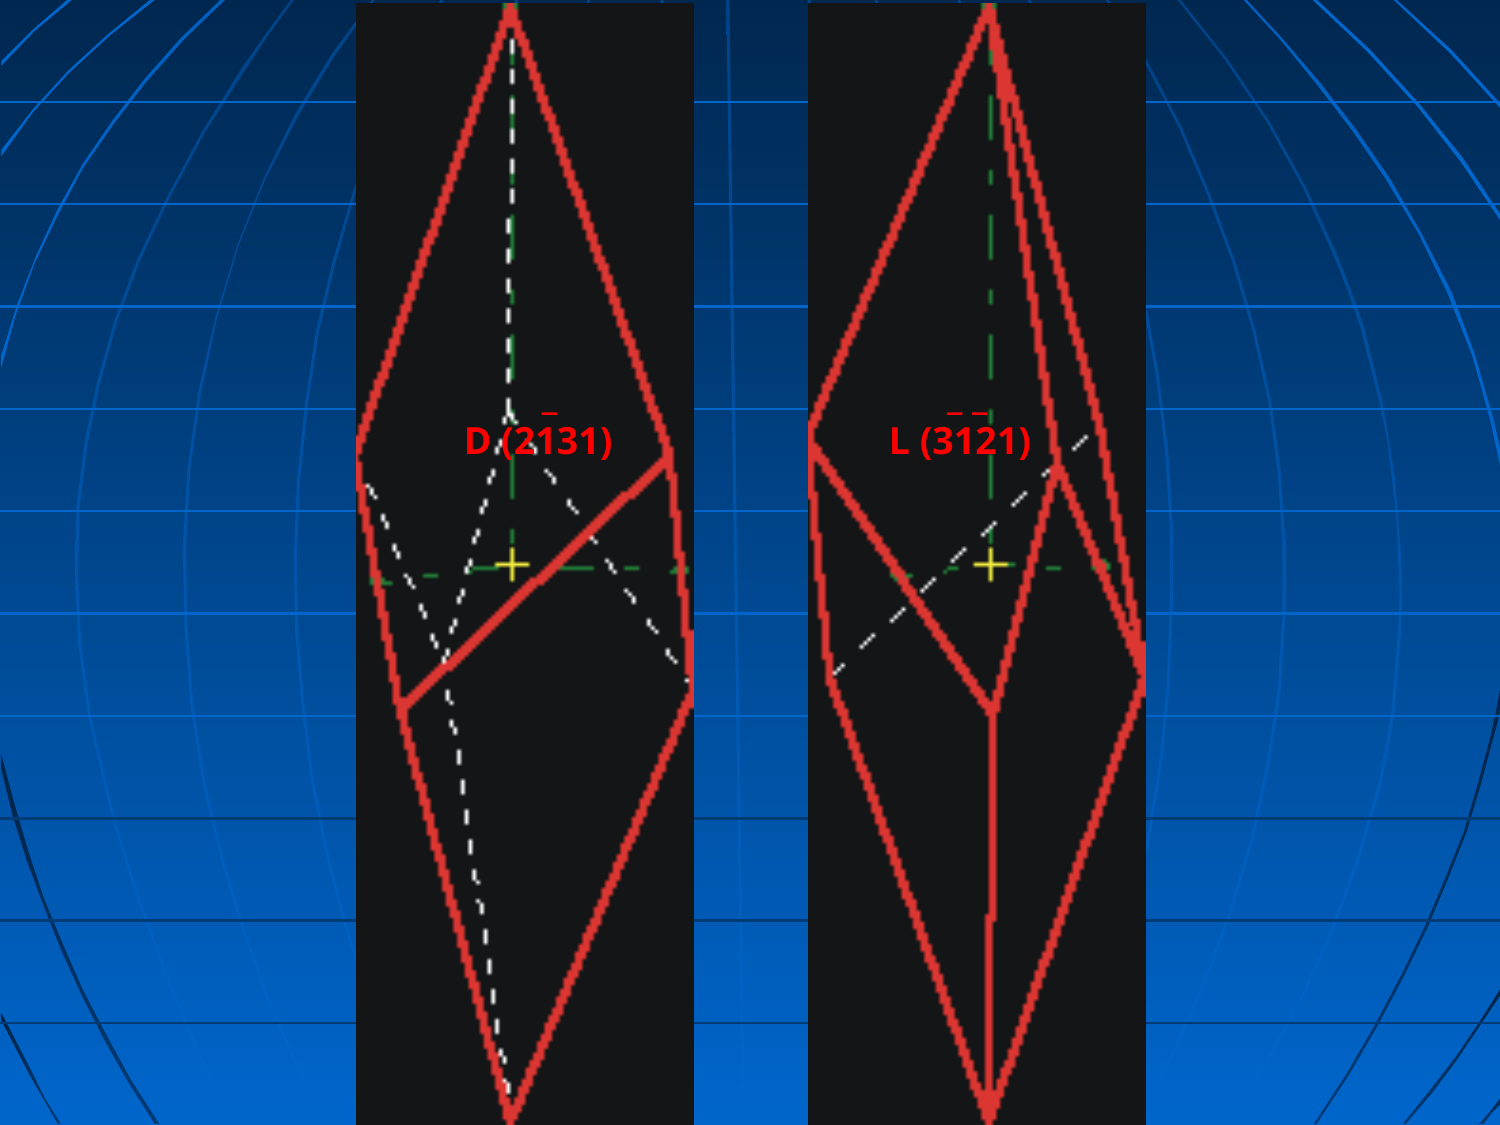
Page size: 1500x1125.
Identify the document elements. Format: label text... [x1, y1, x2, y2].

text_box _ D (2131) [448, 364, 628, 470]
text_box _ _ L (3121) [873, 364, 1047, 470]
chart [353, 0, 1147, 1125]
